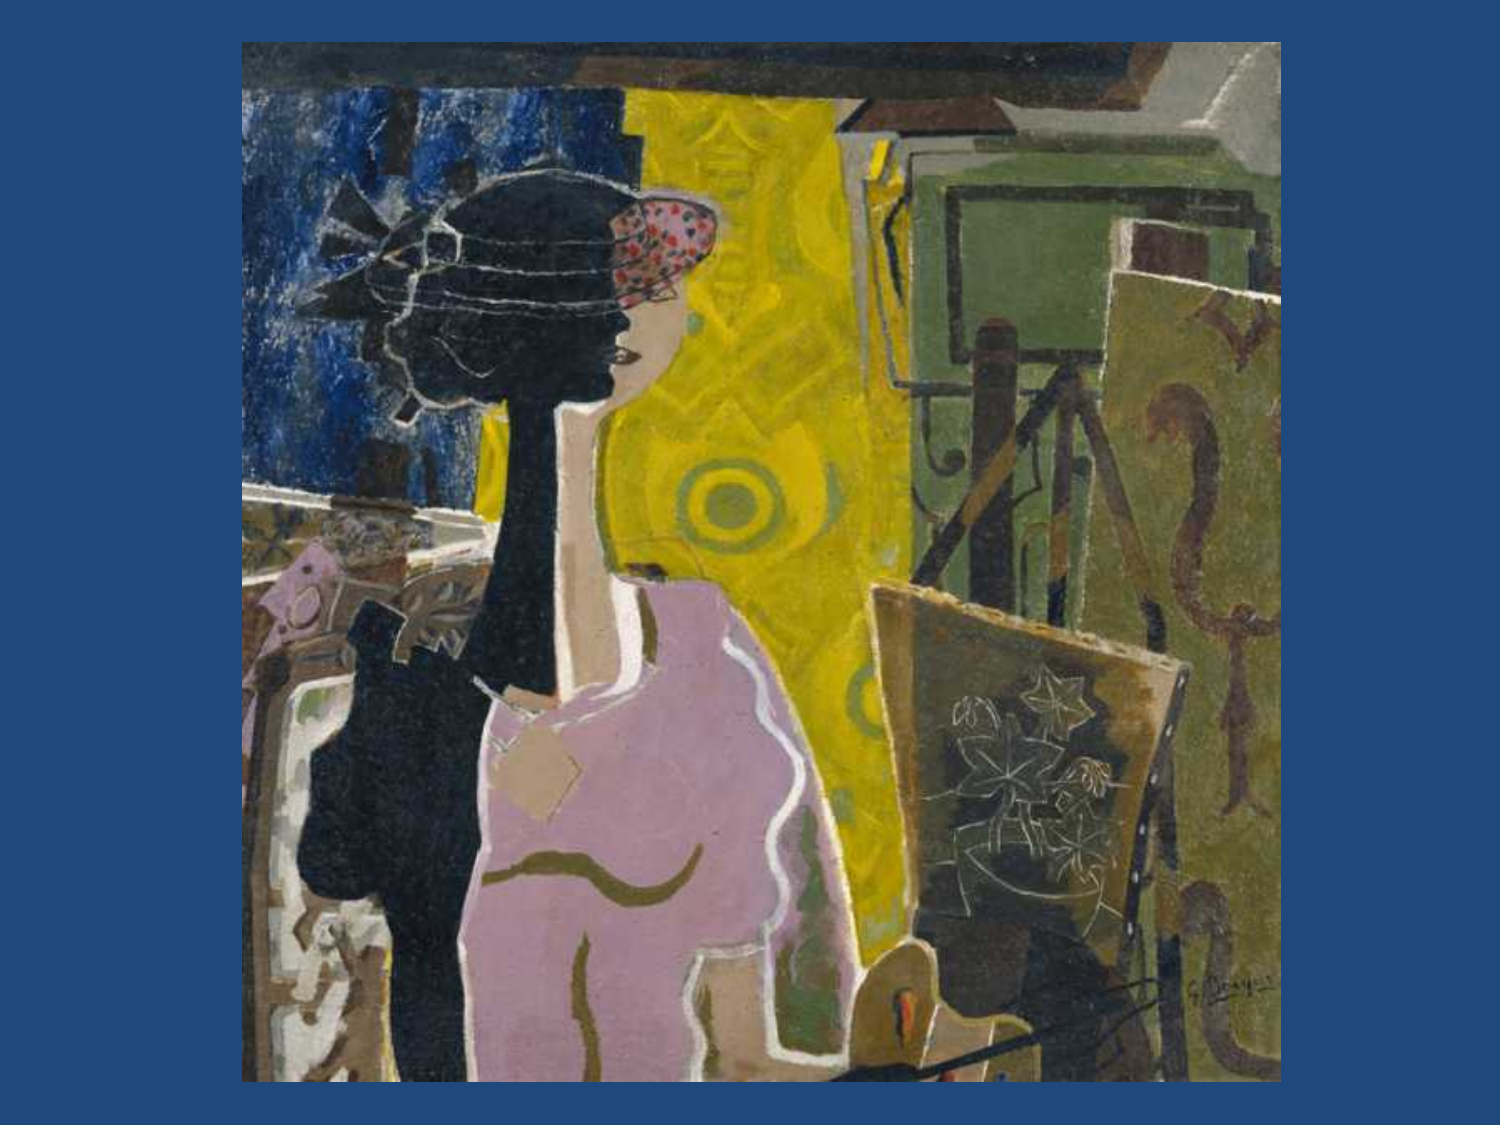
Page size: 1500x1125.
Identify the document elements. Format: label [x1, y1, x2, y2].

picture [242, 42, 1281, 1082]
